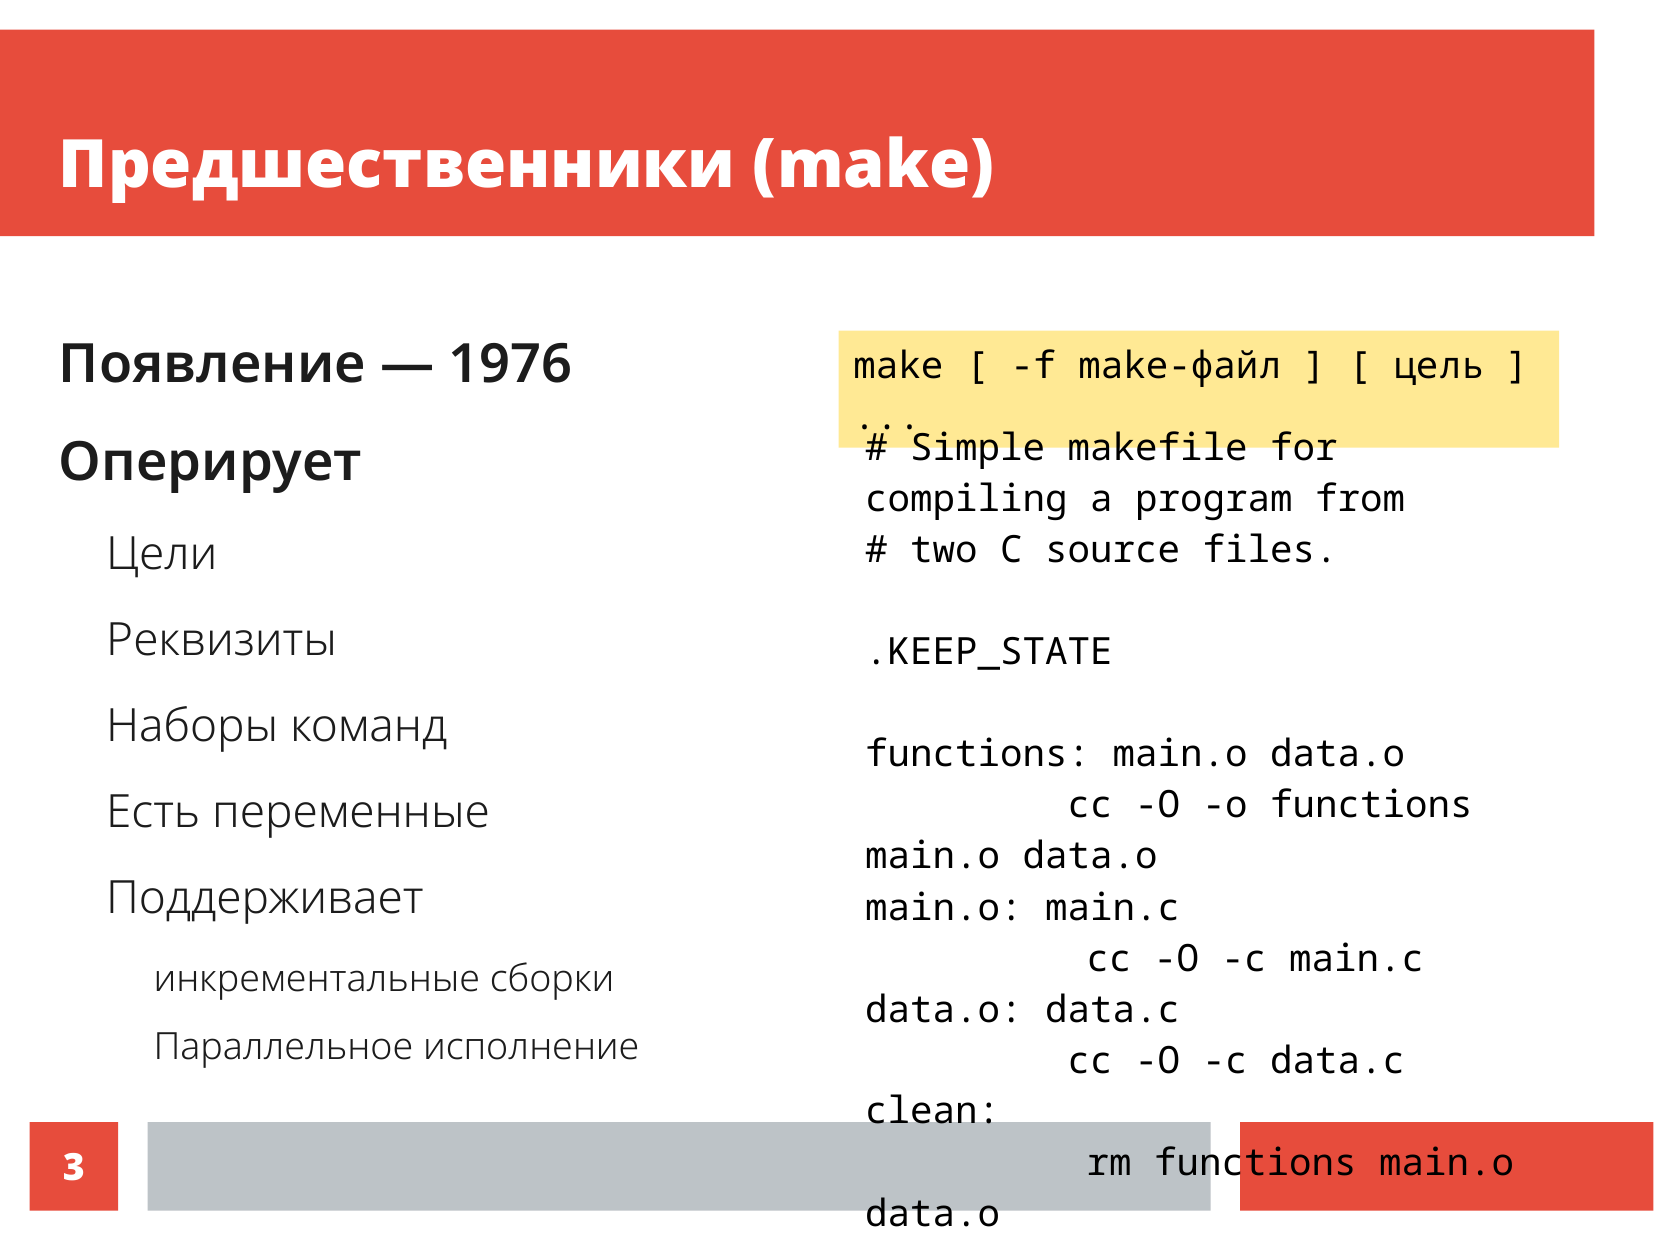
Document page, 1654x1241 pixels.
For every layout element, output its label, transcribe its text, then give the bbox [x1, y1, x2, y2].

title Предшественники (make) [59, 59, 1595, 207]
text_box make [ -f make-файл ] [ цель ] ... [838, 330, 1560, 390]
text_box # Simple makefile for compiling a program from # two C source files. .KEEP_STATE functions: main.o data.o cc -O -o functions main.o data.o main.o: main.c cc -O -c main.c data.o: data.c cc -O -c data.c clean: rm functions main.o data.o [850, 413, 1560, 1093]
list Появление — 1976 Оперирует Цели Реквизиты Наборы команд Есть переменные Поддерживает инкрементальные сборки Параллельное исполнение [59, 324, 815, 1093]
